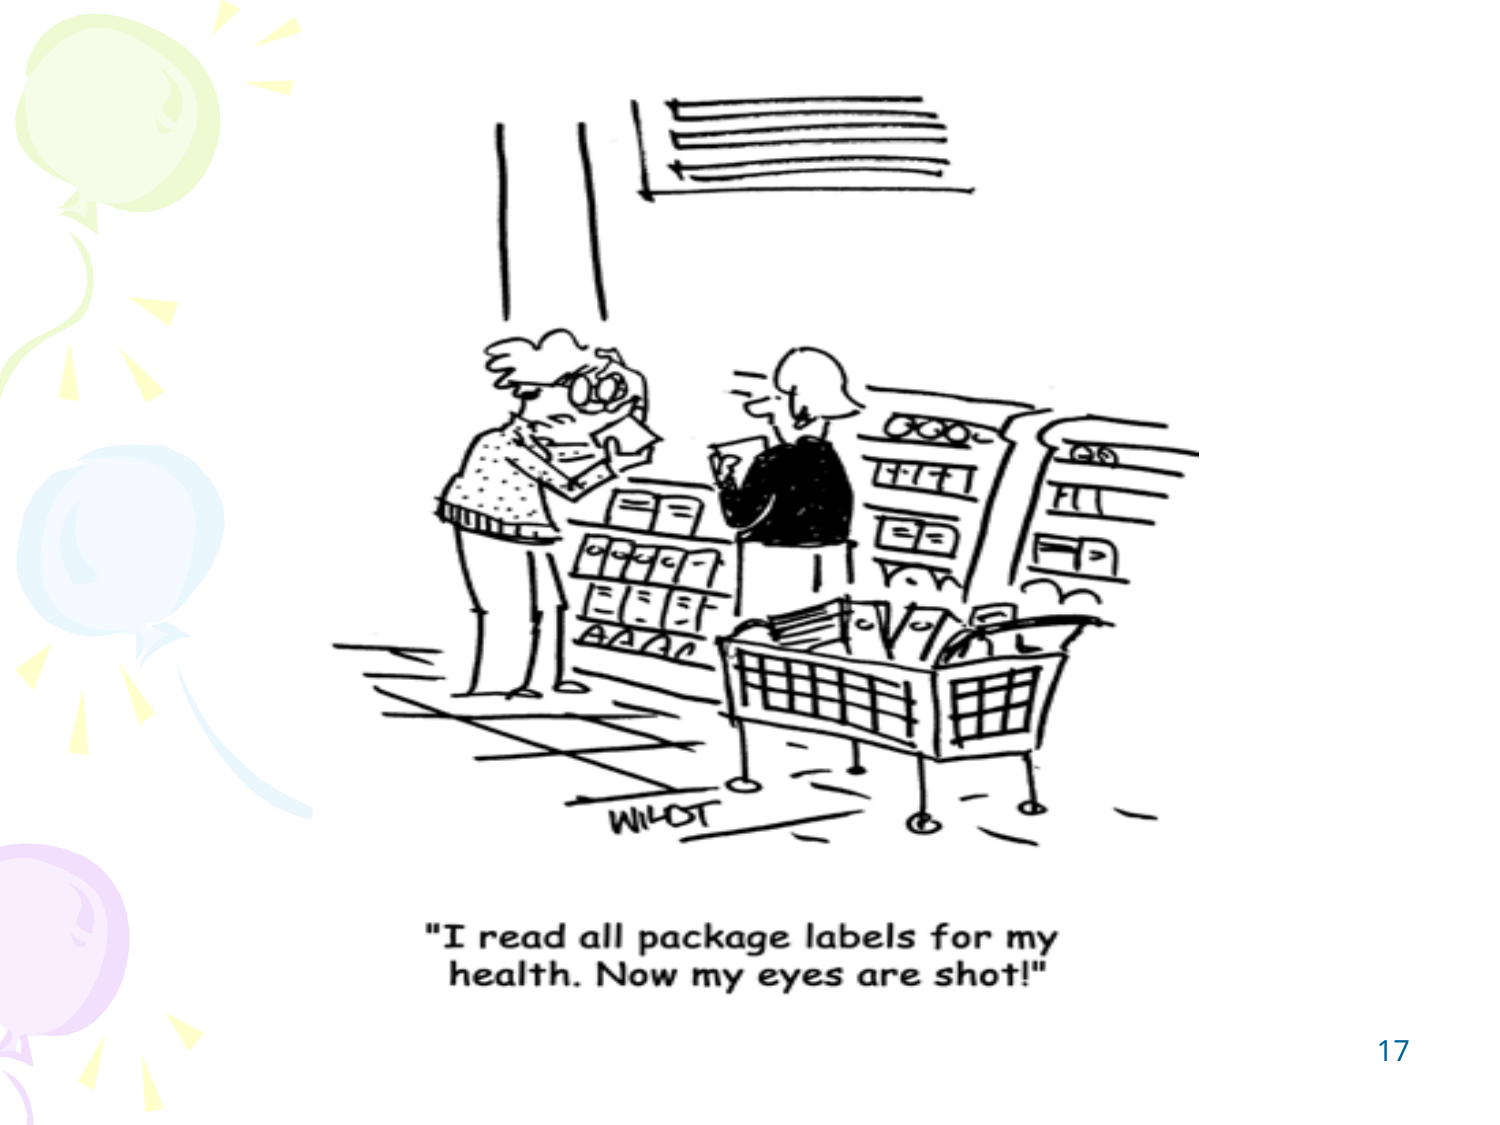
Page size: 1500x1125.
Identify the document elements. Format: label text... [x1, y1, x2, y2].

text_box <numero> [1074, 1024, 1426, 1100]
picture [312, 78, 1199, 1059]
